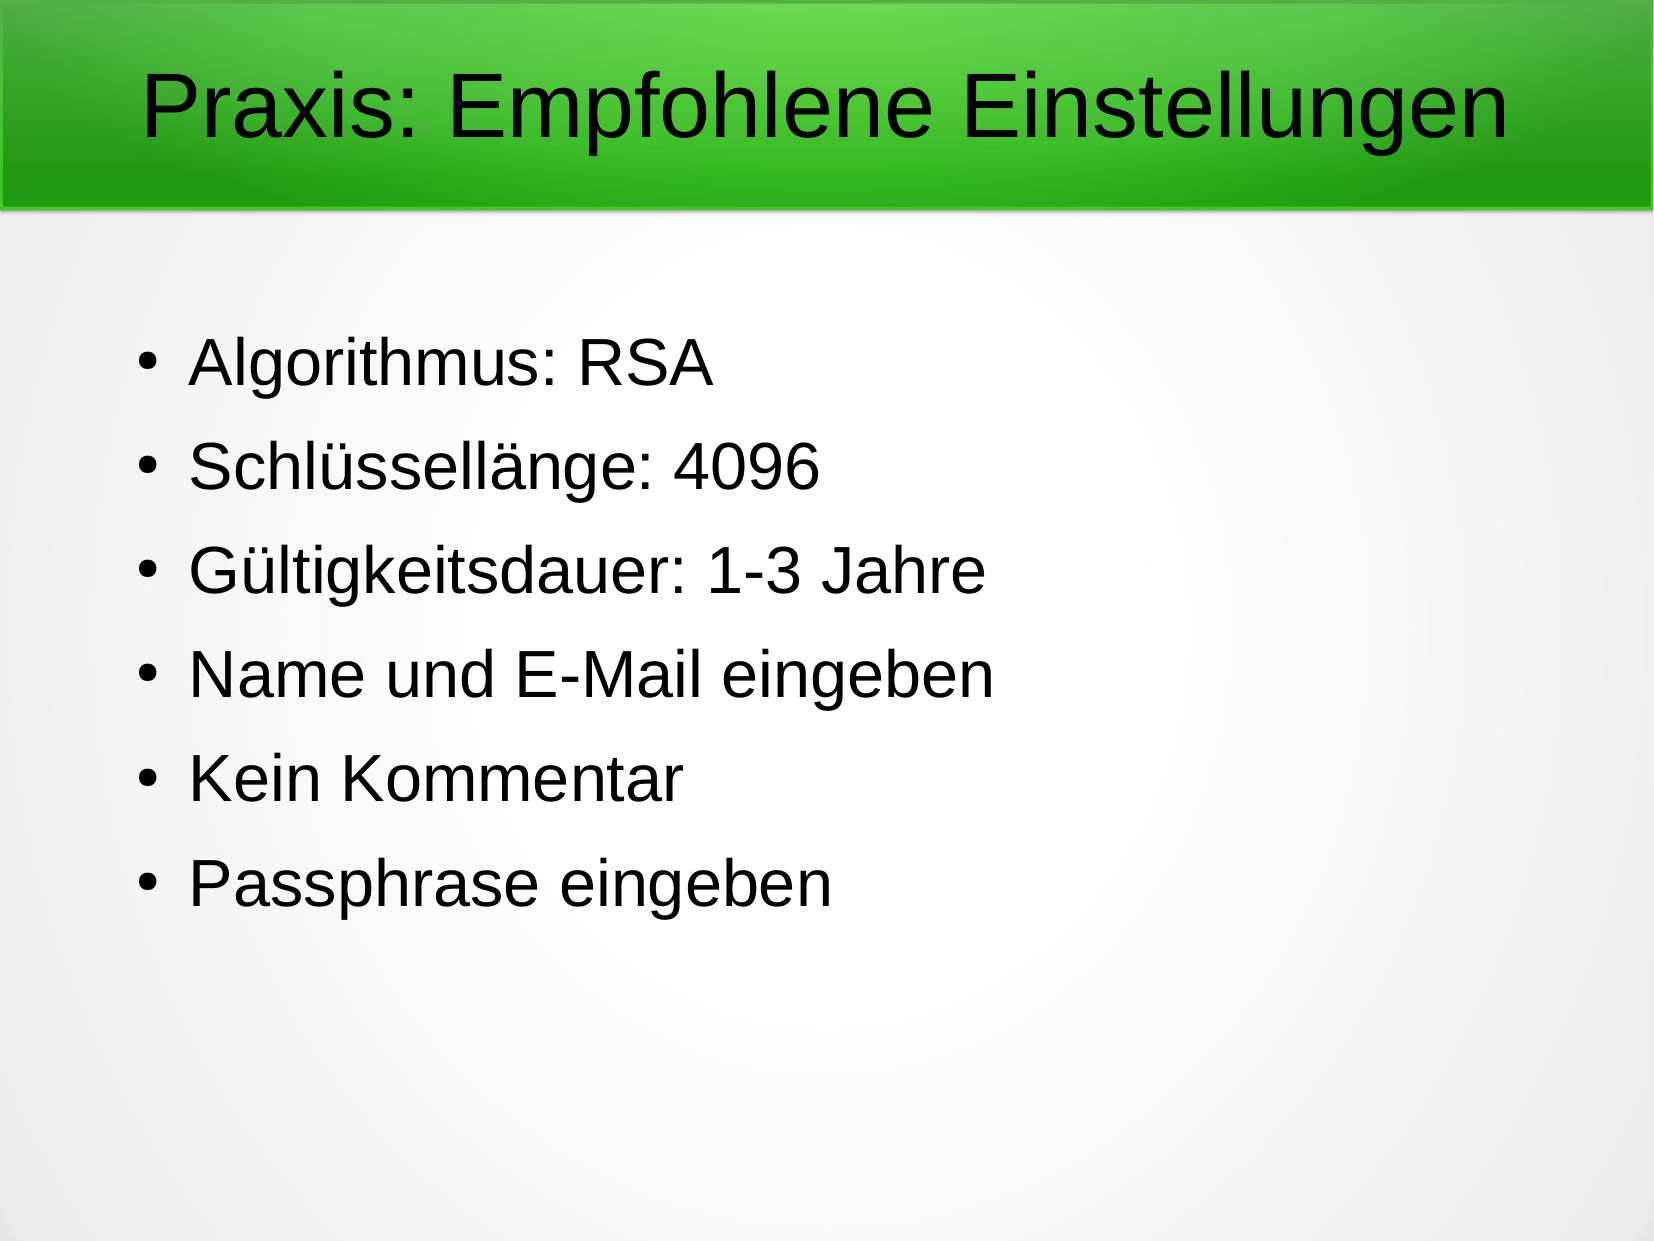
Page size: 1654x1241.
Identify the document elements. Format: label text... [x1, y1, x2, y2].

list Algorithmus: RSA Schlüssellänge: 4096 Gültigkeitsdauer: 1-3 Jahre Name und E-Mail eingeben Kein Kommentar Passphrase eingeben [118, 324, 1571, 1045]
title Praxis: Empfohlene Einstellungen [82, 35, 1571, 178]
